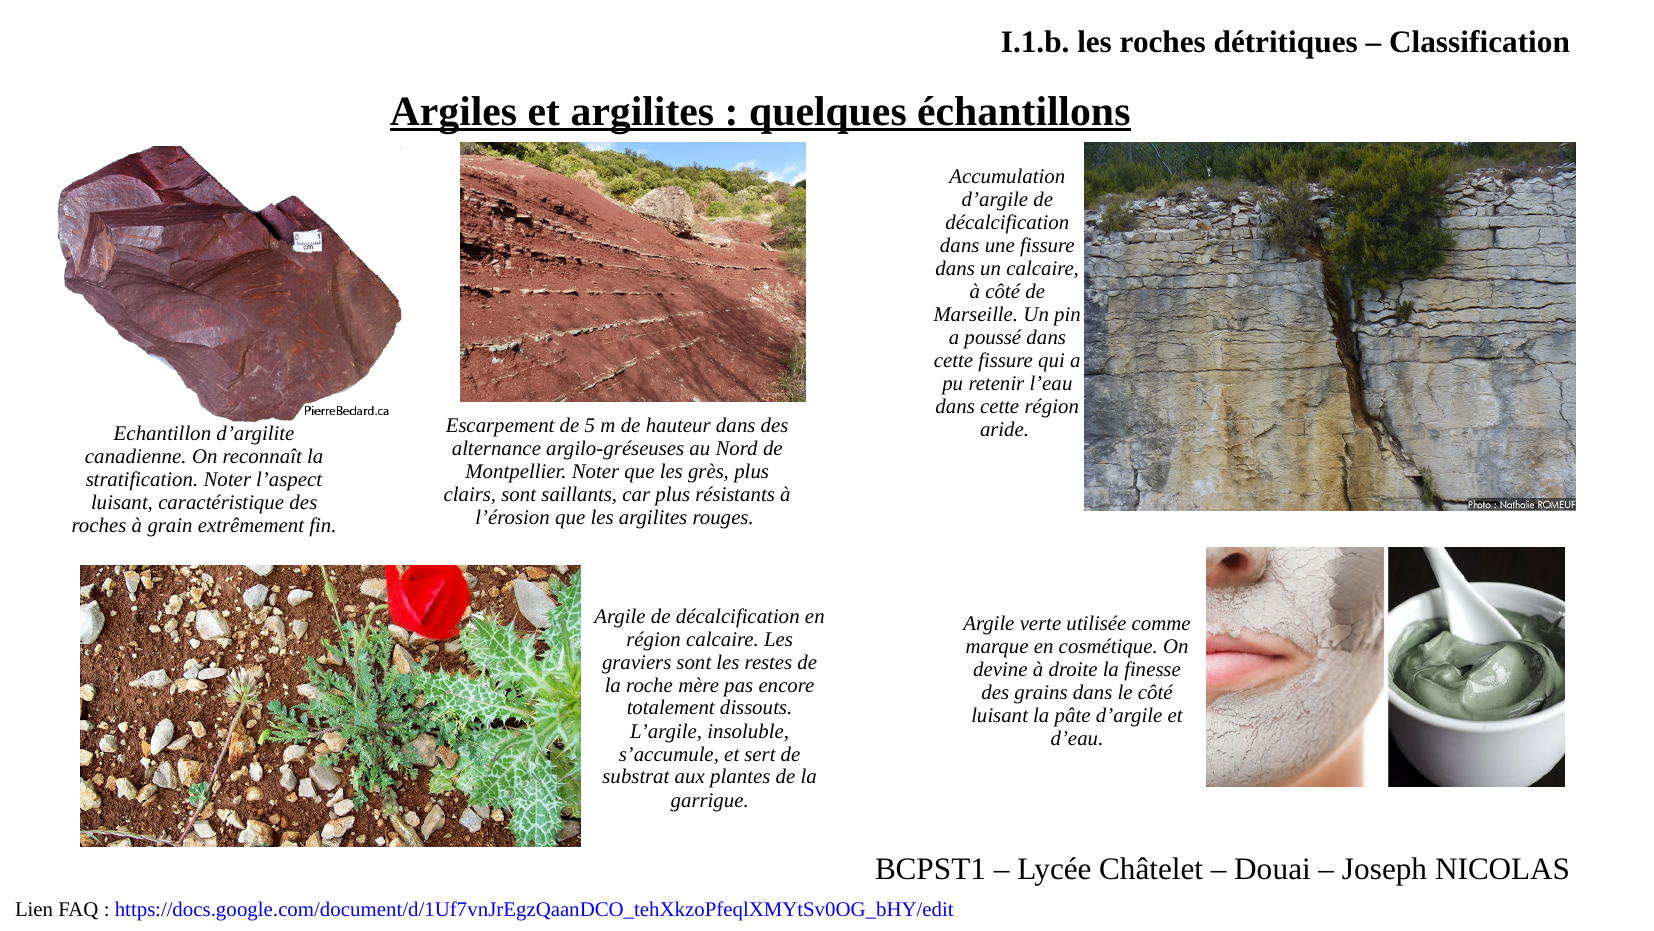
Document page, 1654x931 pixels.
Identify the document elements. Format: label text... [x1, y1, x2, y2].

picture [80, 565, 581, 847]
text_box Lien FAQ : https://docs.google.com/document/d/1Uf7vnJrEgzQaanDCO_tehXkzoPfeqlXMYtSv0OG_bHY/edit [0, 897, 993, 931]
text_box I.1.b. les roches détritiques – Classification [637, 5, 1572, 78]
text_box Accumulation d’argile de décalcification dans une fissure dans un calcaire, à côté de Marseille. Un pin a poussé dans cette fissure qui a pu retenir l’eau dans cette région aride. [930, 165, 1085, 511]
text_box Escarpement de 5 m de hauteur dans des alternance argilo-gréseuses au Nord de Montpellier. Noter que les grès, plus clairs, sont saillants, car plus résistants à l’érosion que les argilites rouges. [443, 414, 791, 529]
text_box Argile de décalcification en région calcaire. Les graviers sont les restes de la roche mère pas encore totalement dissouts. L’argile, insoluble, s’accumule, et sert de substrat aux plantes de la garrigue. [593, 604, 827, 863]
picture [39, 146, 407, 422]
text_box Argile verte utilisée comme marque en cosmétique. On devine à droite la finesse des grains dans le côté luisant la pâte d’argile et d’eau. [960, 612, 1194, 761]
text_box Argiles et argilites : quelques échantillons [94, 88, 1595, 157]
picture [1084, 142, 1576, 511]
text_box BCPST1 – Lycée Châtelet – Douai – Joseph NICOLAS [637, 832, 1571, 905]
text_box Echantillon d’argilite canadienne. On reconnaît la stratification. Noter l’aspect luisant, caractéristique des roches à grain extrêmement fin. [61, 422, 347, 537]
picture [1206, 547, 1565, 787]
picture [460, 142, 806, 402]
